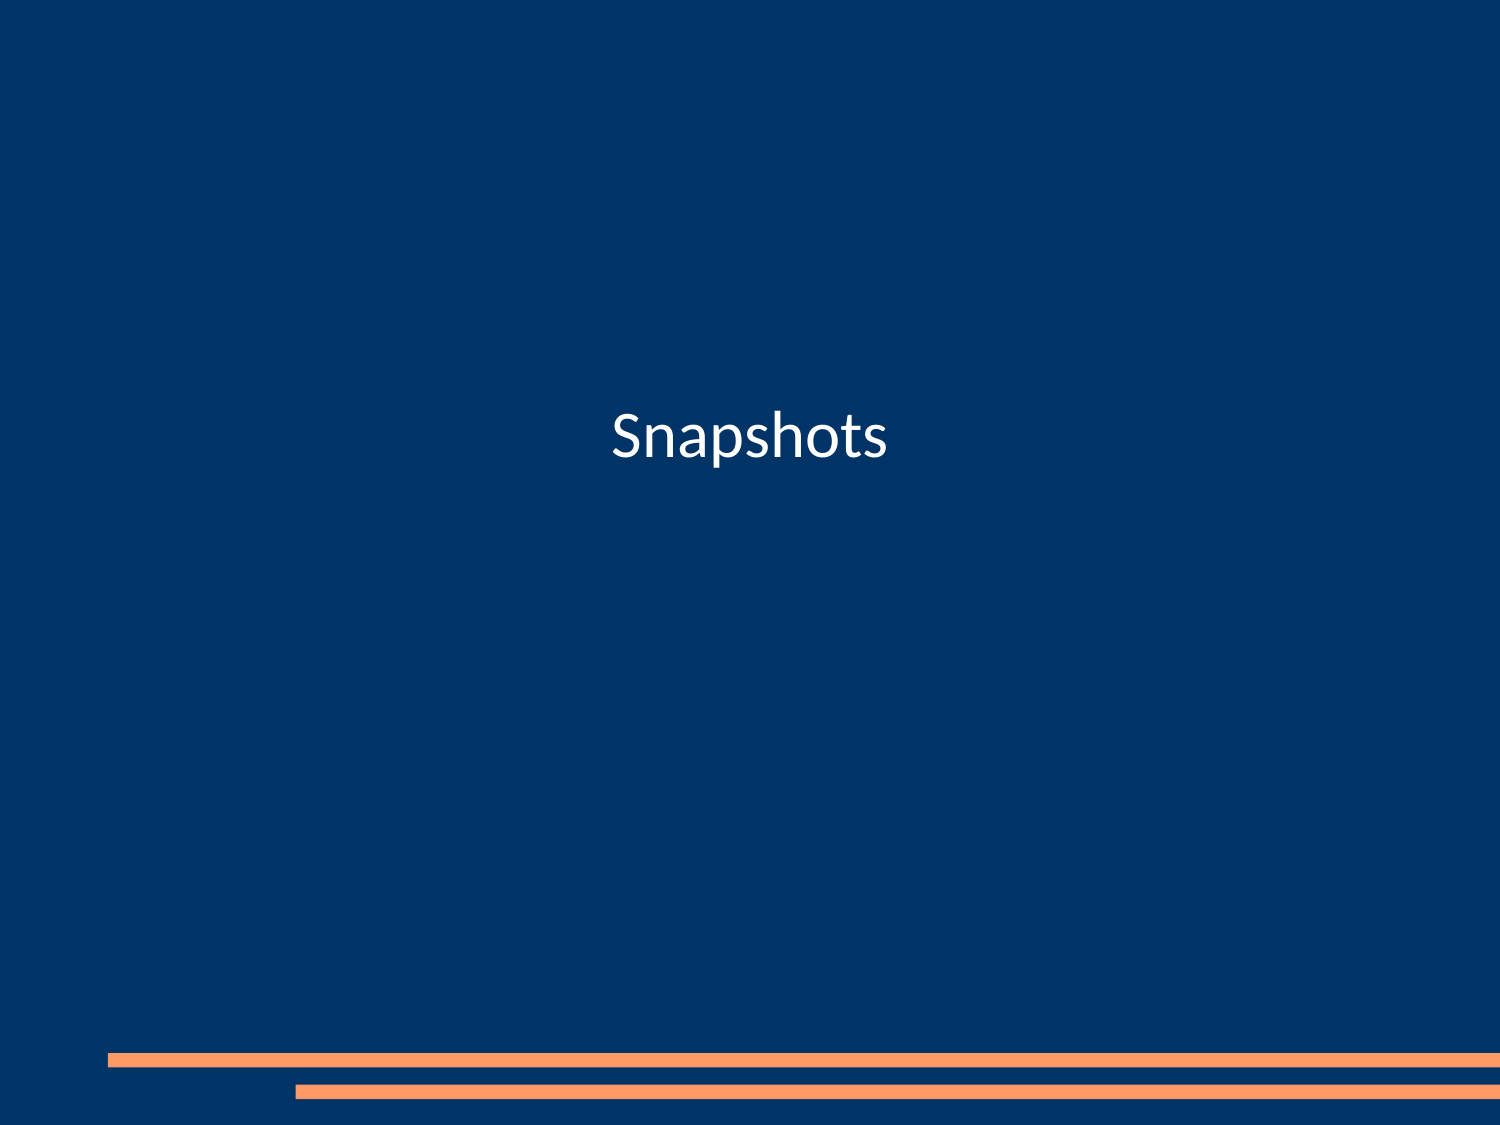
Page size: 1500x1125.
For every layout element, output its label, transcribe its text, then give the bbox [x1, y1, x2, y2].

title Snapshots [112, 383, 1388, 608]
